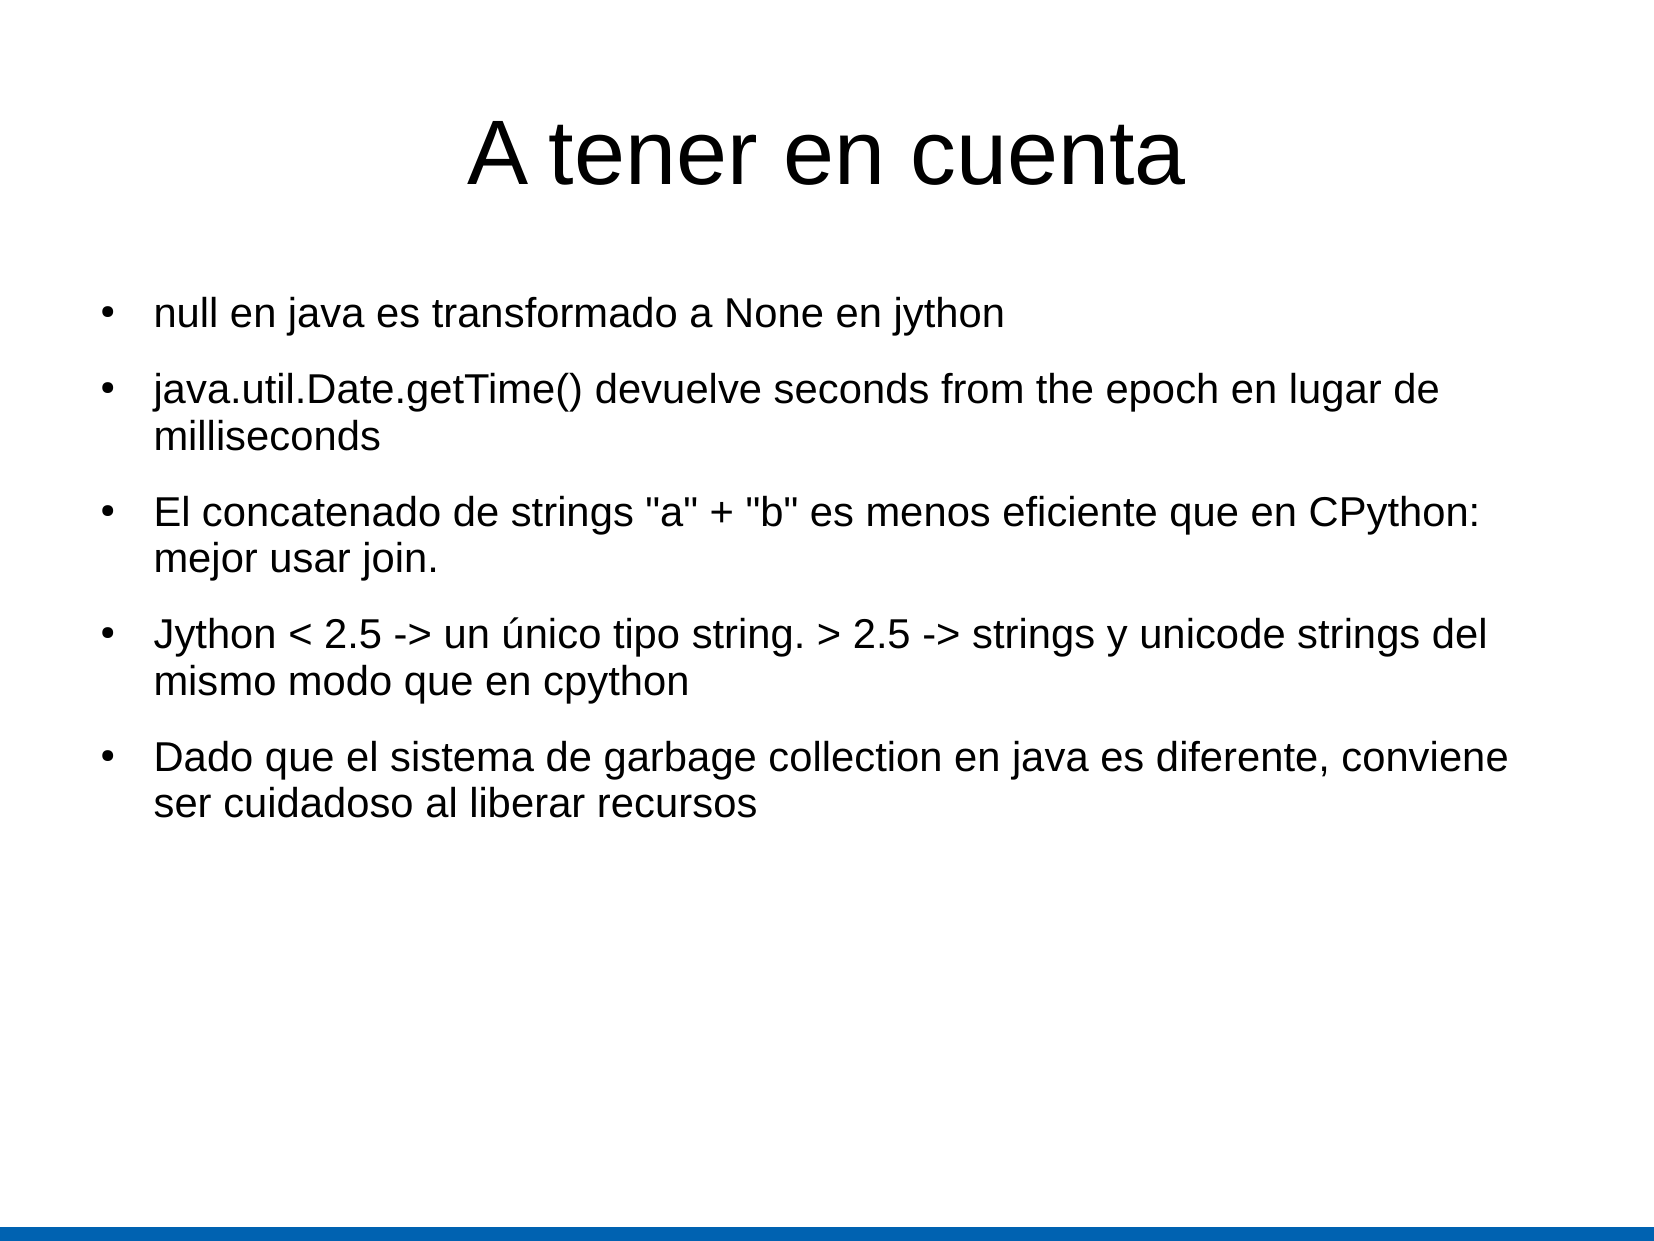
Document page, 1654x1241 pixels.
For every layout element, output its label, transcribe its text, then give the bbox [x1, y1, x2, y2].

title A tener en cuenta [82, 49, 1571, 257]
list null en java es transformado a None en jython java.util.Date.getTime() devuelve seconds from the epoch en lugar de milliseconds El concatenado de strings "a" + "b" es menos eficiente que en CPython: mejor usar join. Jython < 2.5 -> un único tipo string. > 2.5 -> strings y unicode strings del mismo modo que en cpython Dado que el sistema de garbage collection en java es diferente, conviene ser cuidadoso al liberar recursos [82, 290, 1571, 1109]
